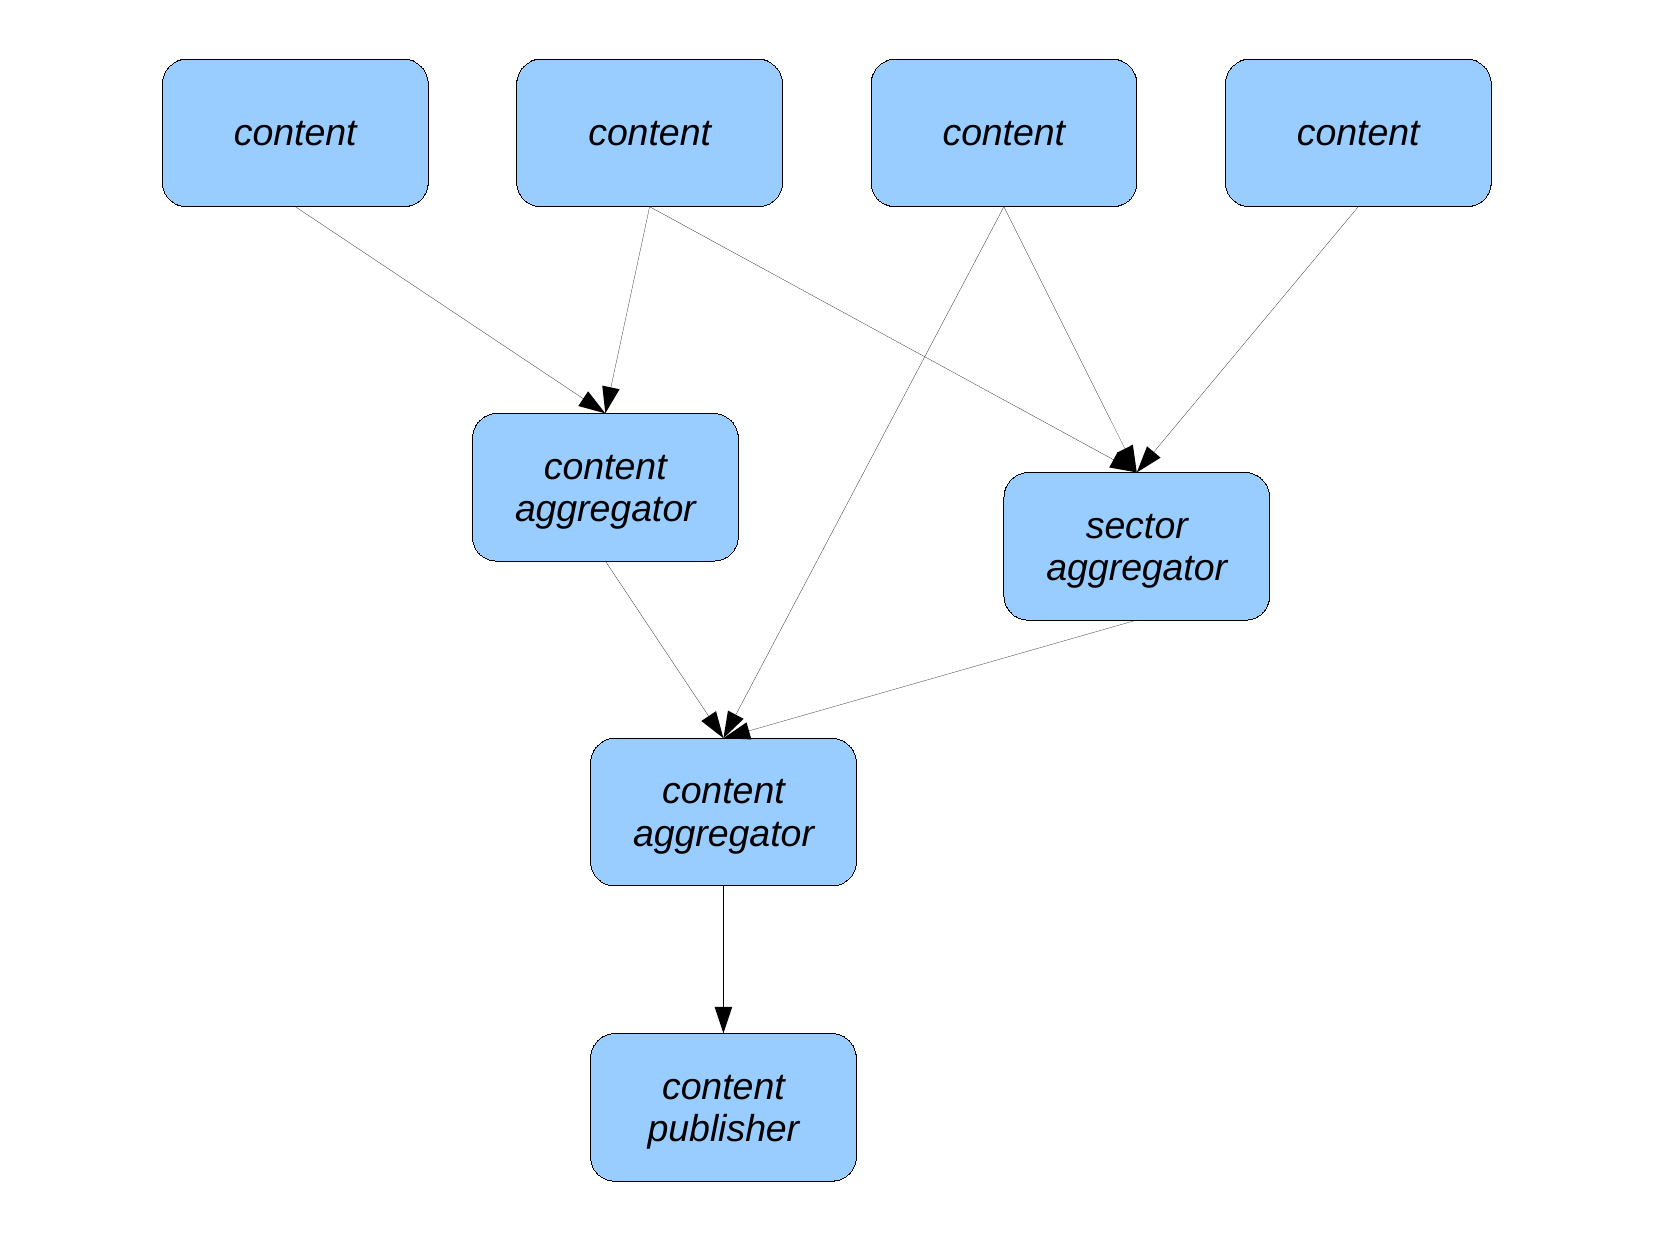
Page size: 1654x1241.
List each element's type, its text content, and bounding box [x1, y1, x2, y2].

text_box content [871, 59, 1137, 207]
text_box content aggregator [472, 413, 739, 562]
text_box content [1225, 59, 1492, 207]
text_box content [516, 59, 783, 207]
text_box content aggregator [590, 738, 857, 886]
text_box content [162, 59, 429, 207]
text_box sector aggregator [1003, 472, 1270, 621]
text_box content publisher [590, 1033, 857, 1182]
